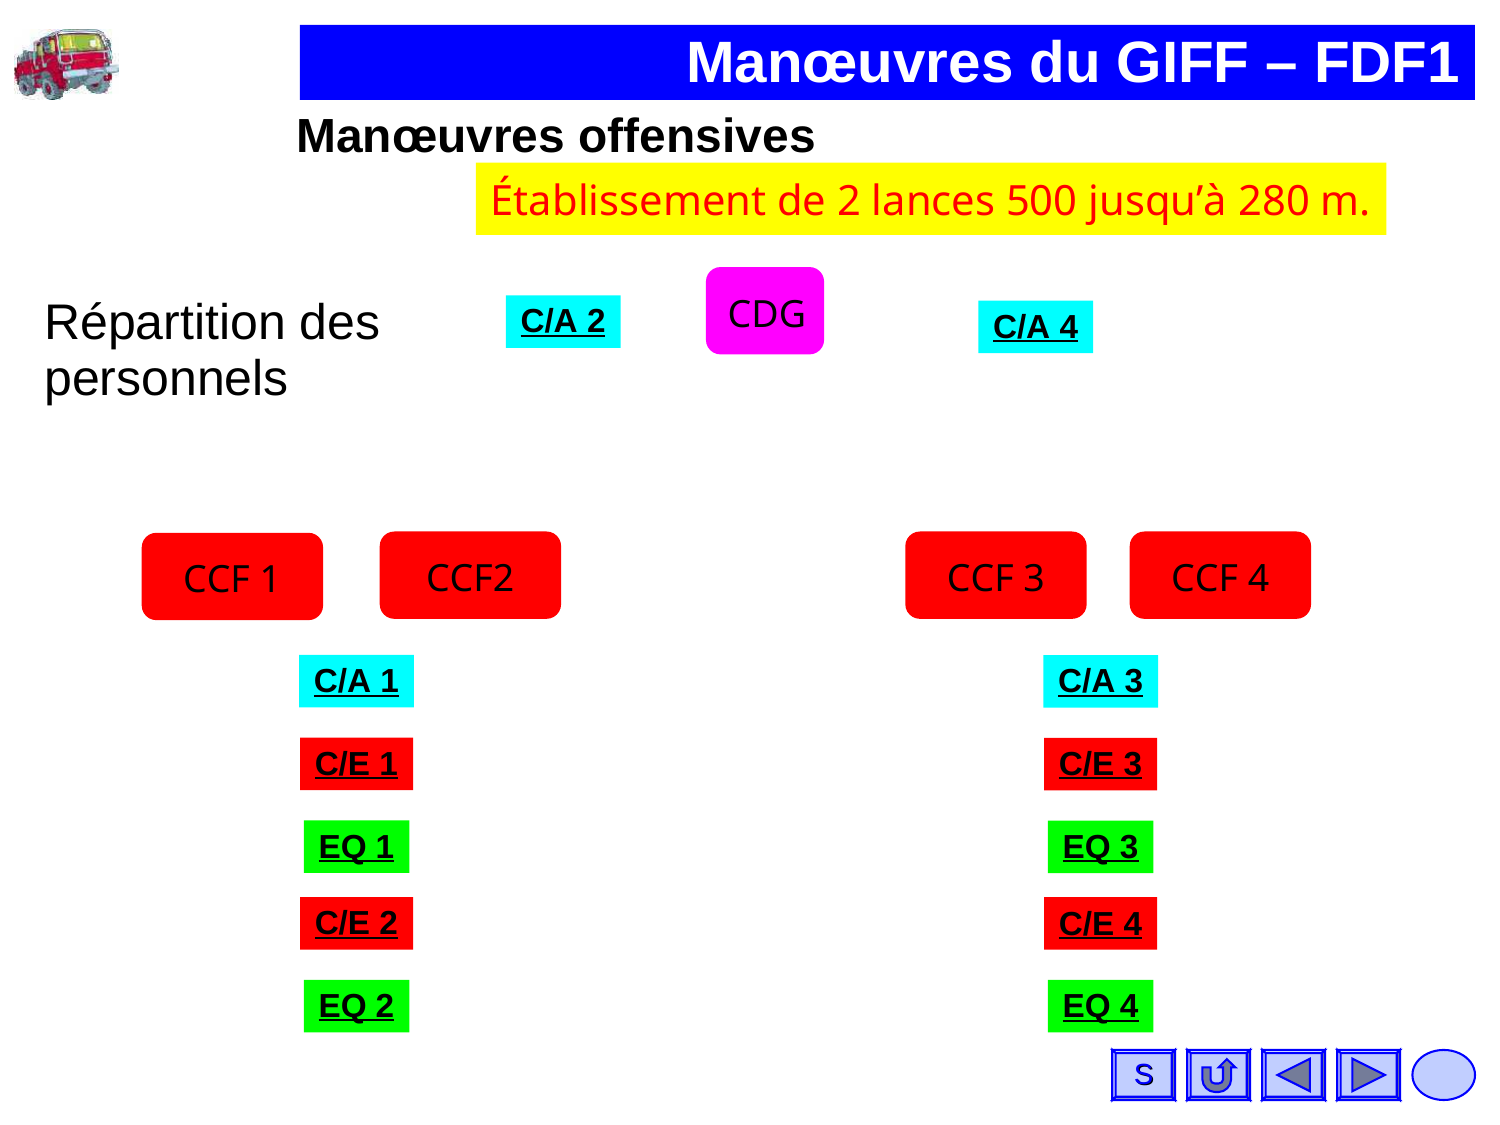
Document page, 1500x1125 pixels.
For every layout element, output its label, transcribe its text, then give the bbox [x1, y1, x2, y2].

text_box [1129, 531, 1312, 619]
text_box C/E 2 [300, 897, 414, 950]
text_box [379, 531, 562, 619]
text_box Établissement de 2 lances 500 jusqu’à 280 m. [475, 162, 1387, 235]
text_box C/E 3 [1044, 737, 1158, 791]
text_box EQ 4 [1047, 979, 1154, 1033]
text_box EQ 3 [1047, 820, 1154, 874]
text_box Manœuvres offensives [281, 101, 832, 172]
text_box C/A 1 [299, 654, 414, 708]
text_box EQ 2 [303, 979, 410, 1033]
text_box C/E 4 [1044, 897, 1158, 950]
text_box CCF 4 [1156, 543, 1285, 611]
text_box [141, 532, 324, 621]
text_box [705, 267, 825, 355]
text_box [905, 531, 1087, 619]
text_box Répartition des personnels [29, 287, 414, 414]
text_box Manœuvres du GIFF – FDF1 [299, 24, 1475, 100]
text_box CCF 1 [168, 545, 297, 612]
text_box CCF 3 [932, 543, 1060, 611]
text_box CCF2 [411, 543, 530, 611]
text_box CDG [712, 279, 822, 346]
text_box [1412, 1049, 1476, 1101]
text_box C/A 4 [978, 300, 1094, 354]
text_box C/E 1 [300, 737, 414, 791]
text_box C/A 3 [1043, 655, 1159, 708]
text_box EQ 1 [303, 820, 410, 873]
text_box C/A 2 [505, 295, 621, 348]
picture [14, 29, 119, 100]
